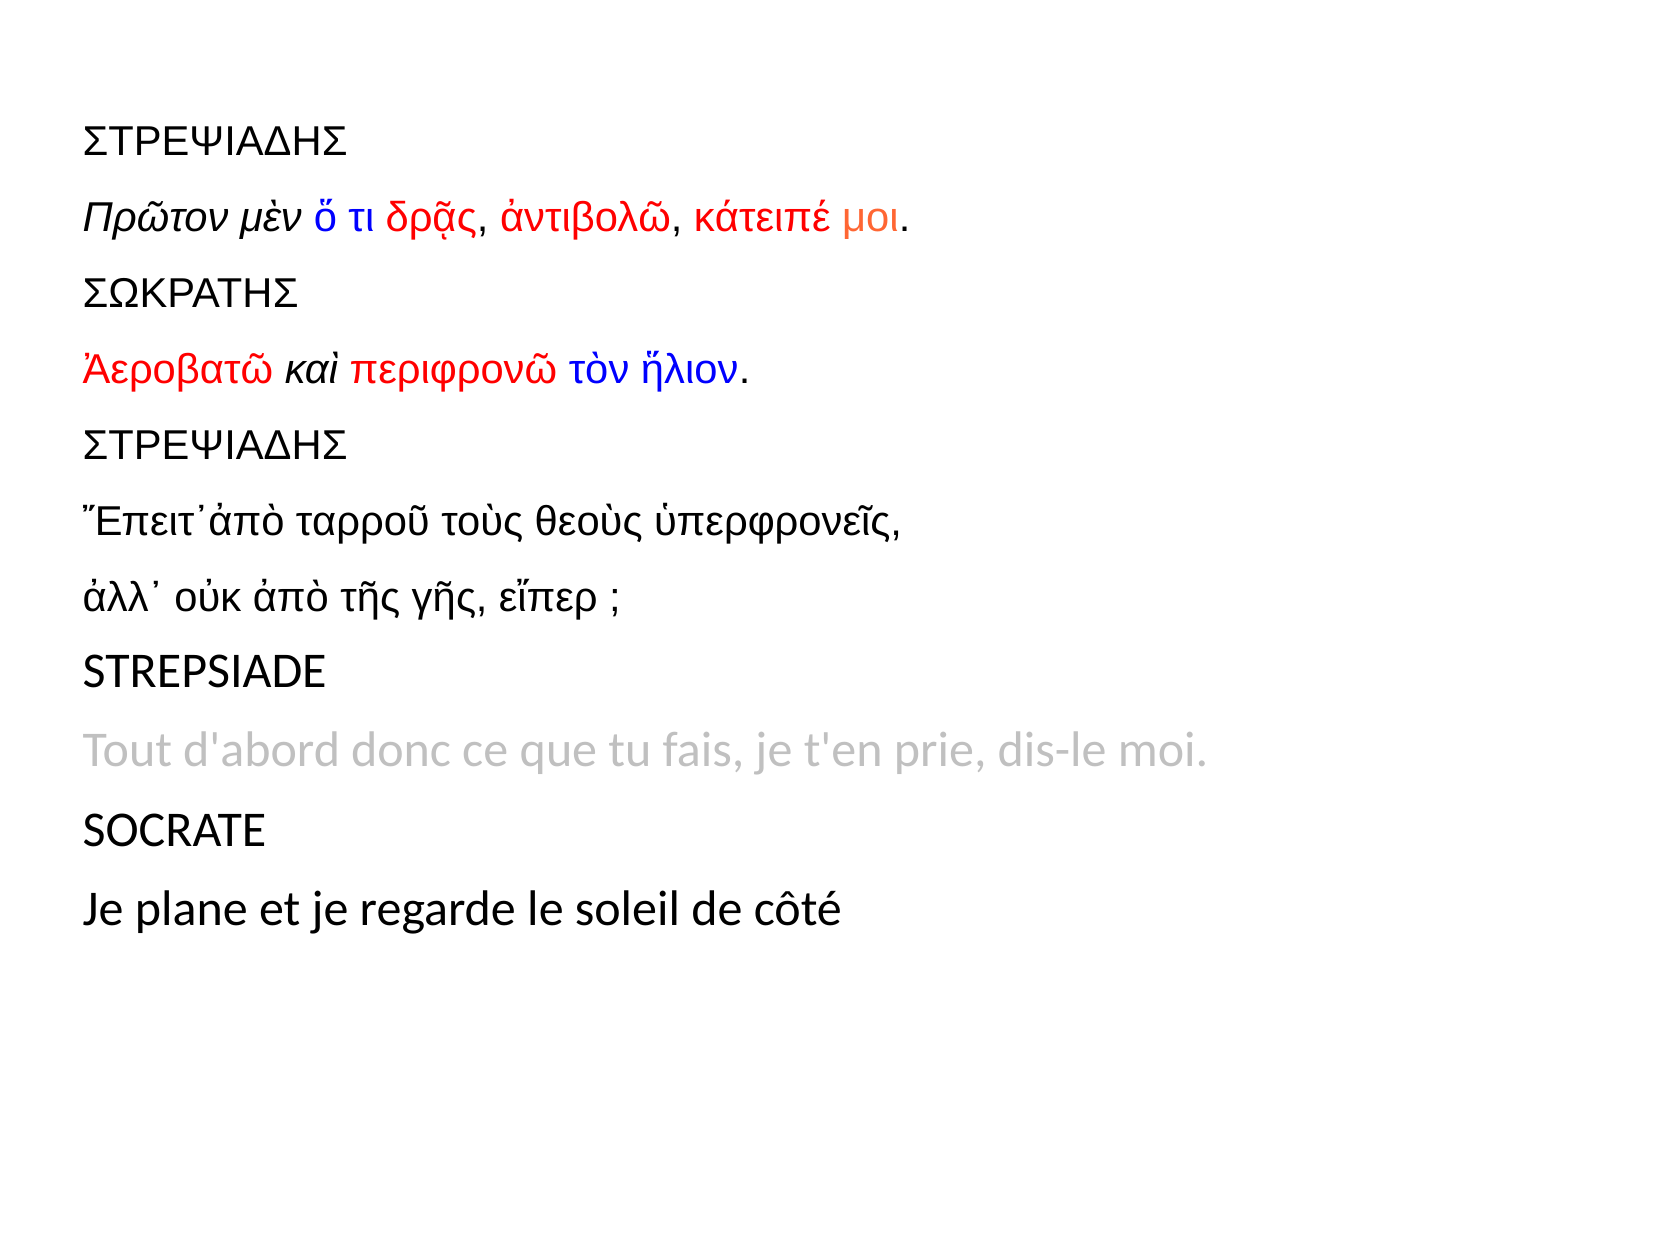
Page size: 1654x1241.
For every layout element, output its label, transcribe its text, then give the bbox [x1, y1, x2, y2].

list ΣΤΡΕΨΙΑΔΗΣ Πρῶτον μὲν ὅ τι δρᾷς, ἀντιβολῶ, κάτειπέ μοι. ΣΩΚΡΑΤΗΣ Ἀεροβατῶ καὶ περιφρονῶ τὸν ἥλιον. ΣΤΡΕΨΙΑΔΗΣ Ἔπειτ᾿ἀπὸ ταρροῦ τοὺς θεοὺς ὑπερφρονεῖς, ἀλλ᾿ οὐκ ἀπὸ τῆς γῆς, εἴπερ ; STREPSIADE Tout d'abord donc ce que tu fais, je t'en prie, dis-le moi. SOCRATE Je plane et je regarde le soleil de côté [82, 118, 1571, 1116]
